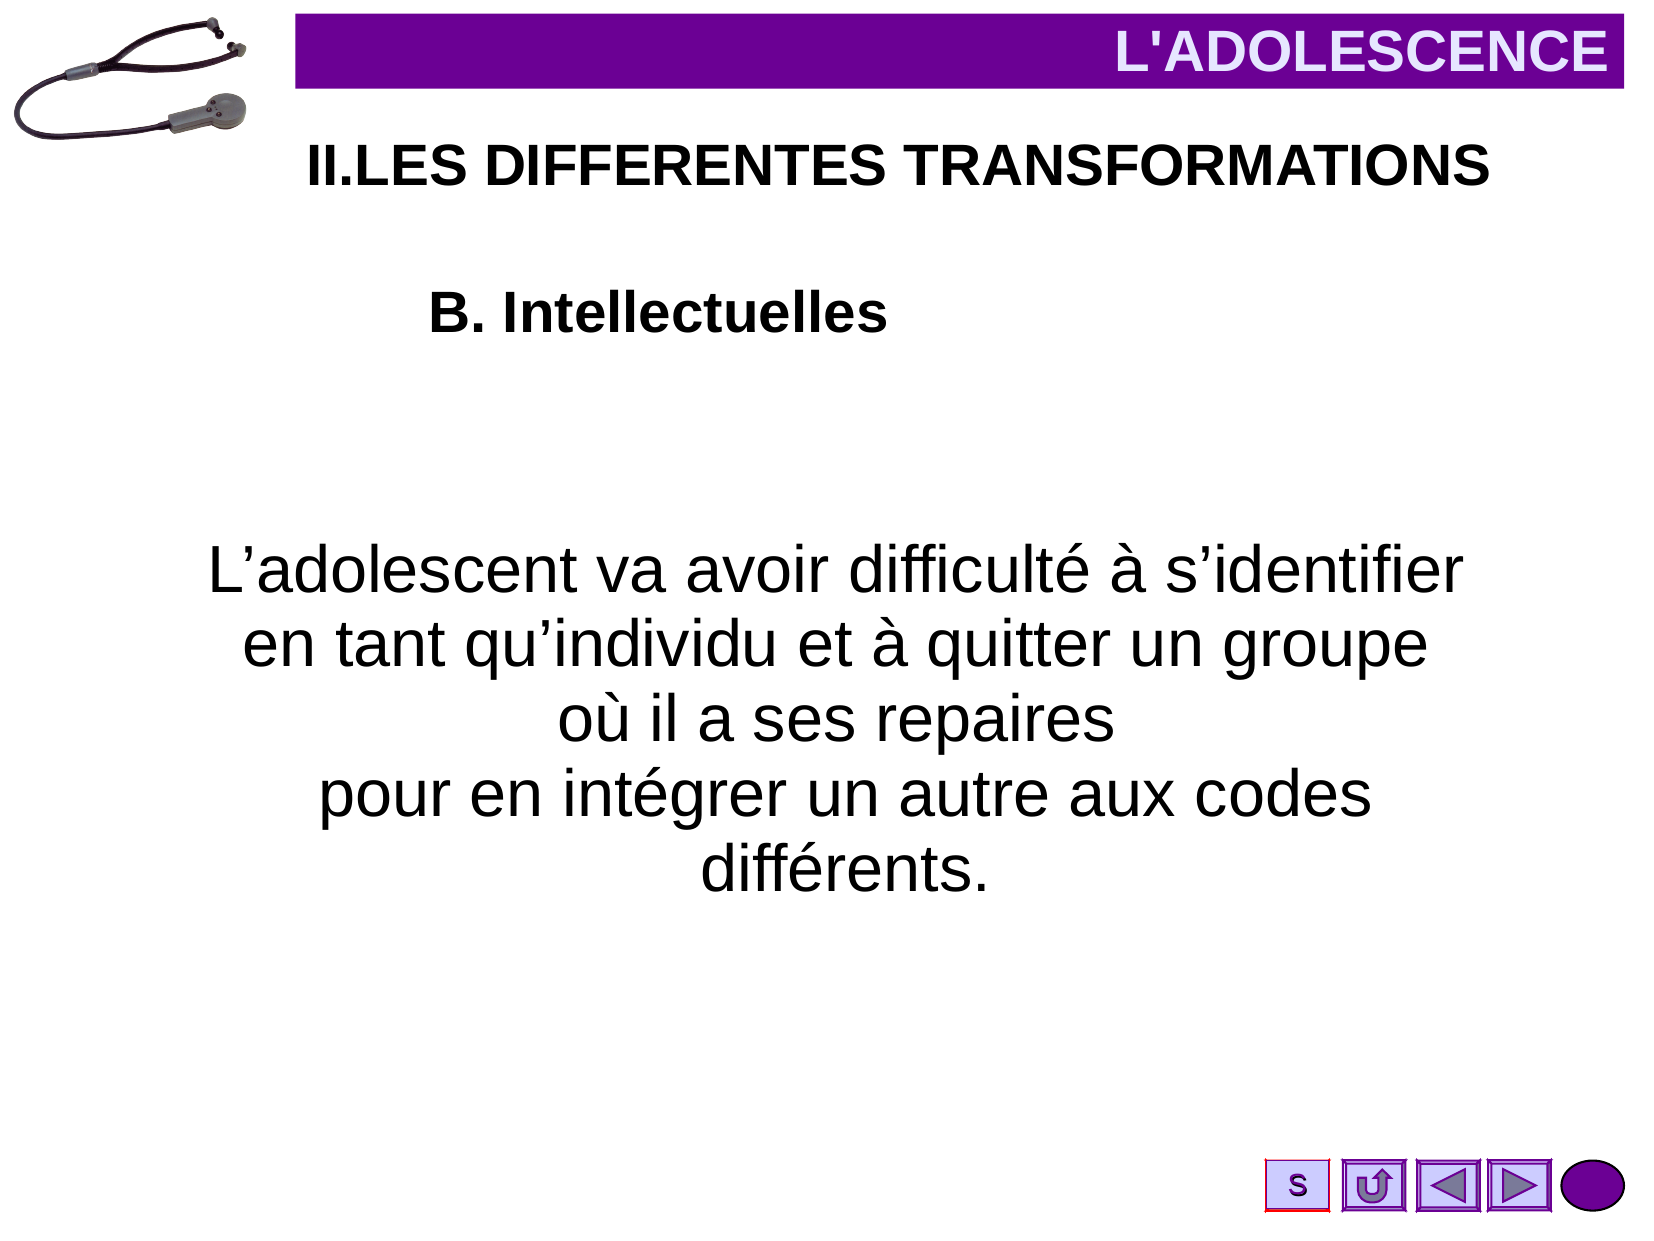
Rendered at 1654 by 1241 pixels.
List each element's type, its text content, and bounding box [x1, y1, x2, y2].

picture [8, 8, 260, 153]
text_box L’adolescent va avoir difficulté à s’identifier en tant qu’individu et à quitter un groupe où il a ses repaires pour en intégrer un autre aux codes différents. [186, 531, 1506, 906]
text_box B. Intellectuelles [413, 272, 905, 353]
text_box II.LES DIFFERENTES TRANSFORMATIONS [291, 125, 1506, 207]
text_box L'ADOLESCENCE [295, 13, 1625, 89]
text_box [1561, 1160, 1625, 1211]
